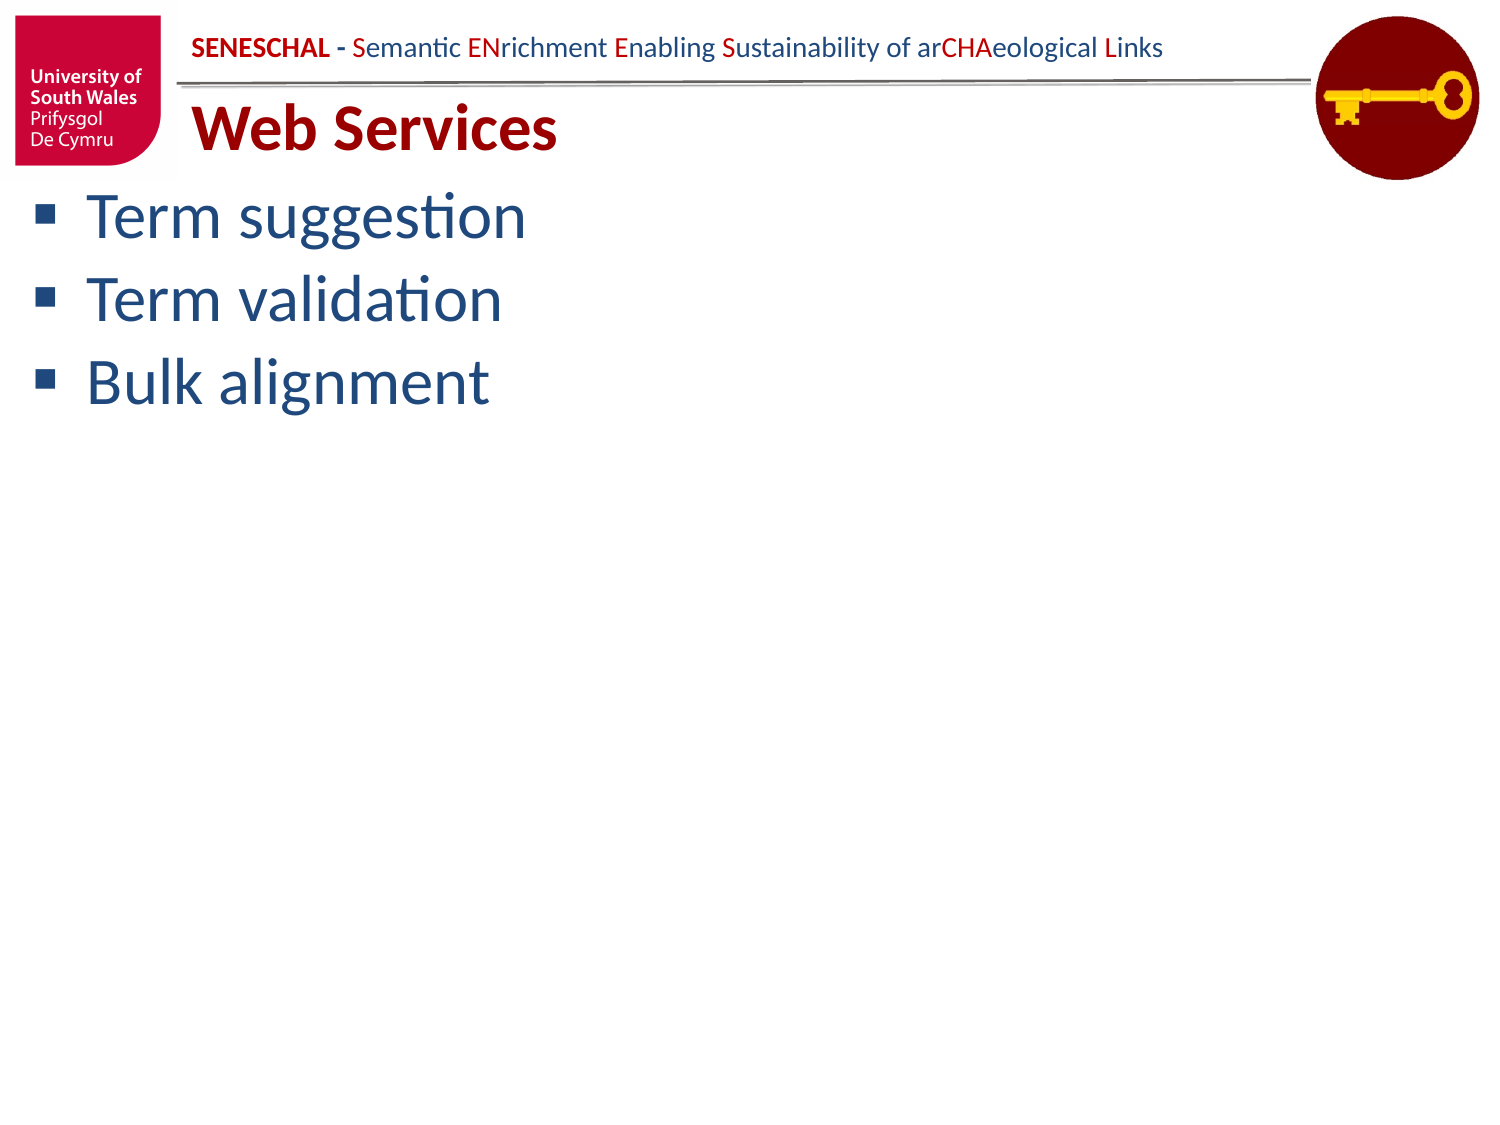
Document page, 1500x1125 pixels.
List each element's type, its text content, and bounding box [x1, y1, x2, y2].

picture [0, 0, 177, 182]
picture [1311, 12, 1484, 181]
text_box SENESCHAL - Semantic ENrichment Enabling Sustainability of arCHAeological Links [176, 20, 1311, 80]
list Term suggestion Term validation Bulk alignment [15, 181, 1484, 474]
title Web Services [176, 85, 1312, 181]
